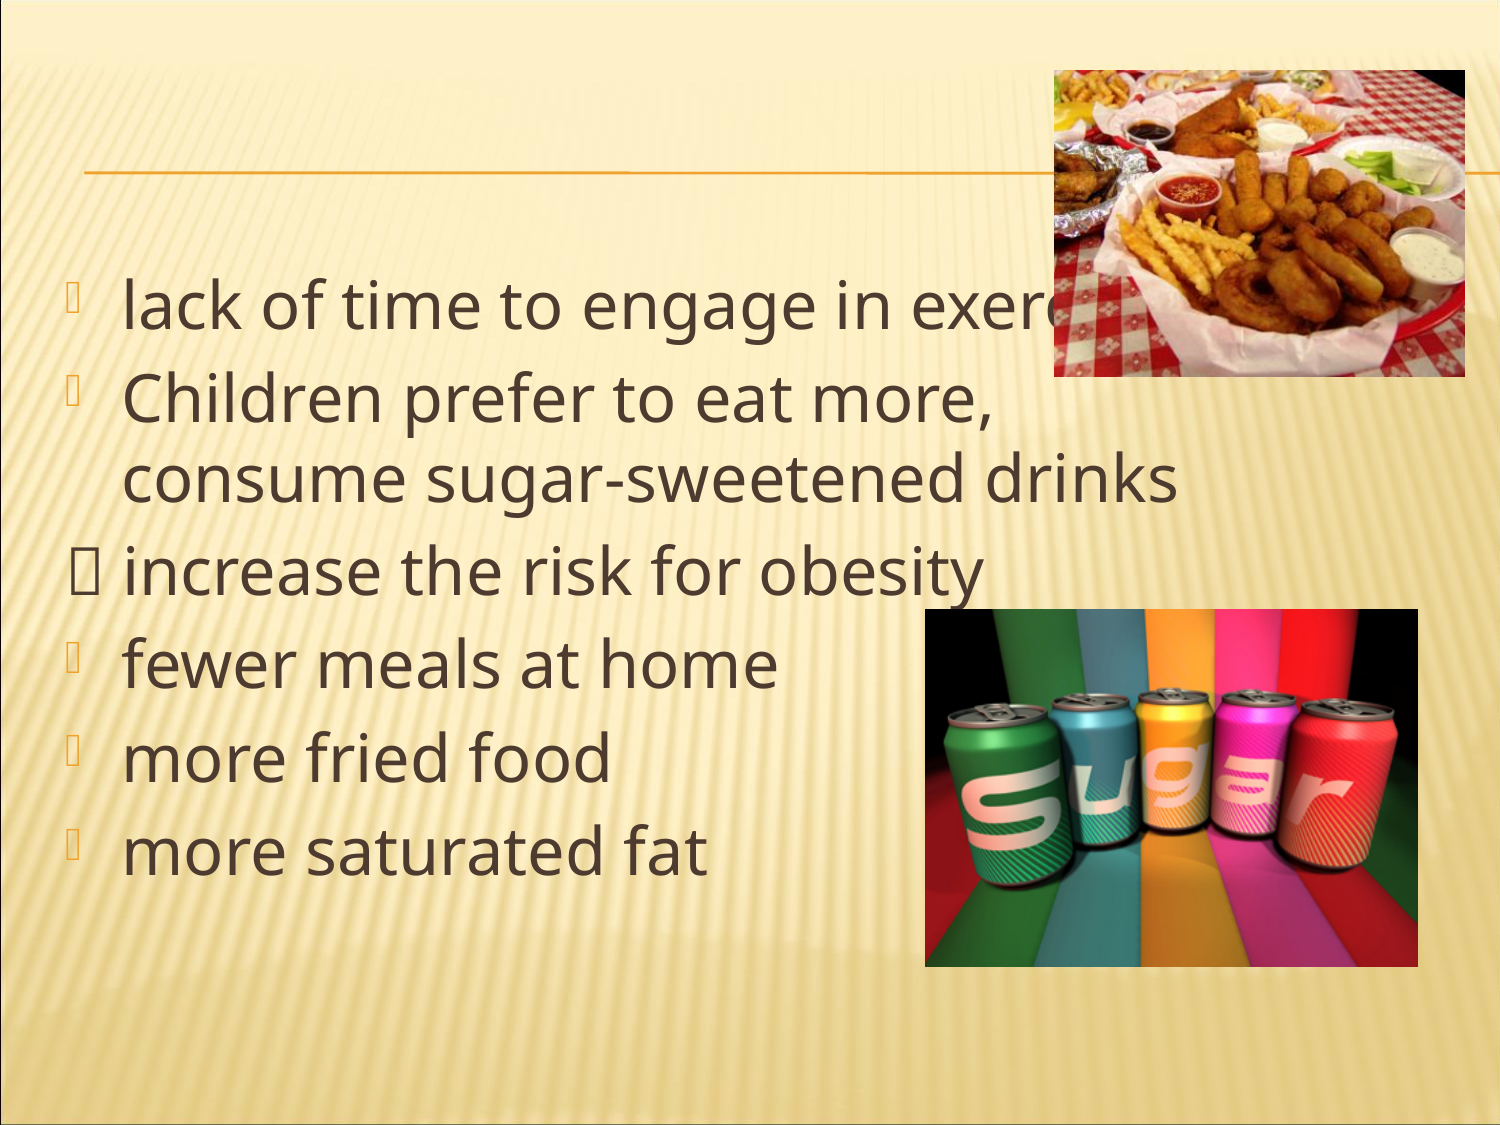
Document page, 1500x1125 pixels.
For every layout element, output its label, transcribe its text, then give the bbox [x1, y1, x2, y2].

list lack of time to engage in exercise Children prefer to eat more, consume sugar-sweetened drinks  increase the risk for obesity fewer meals at home more fried food more saturated fat [50, 254, 1475, 998]
picture [0, 0, 1500, 1125]
